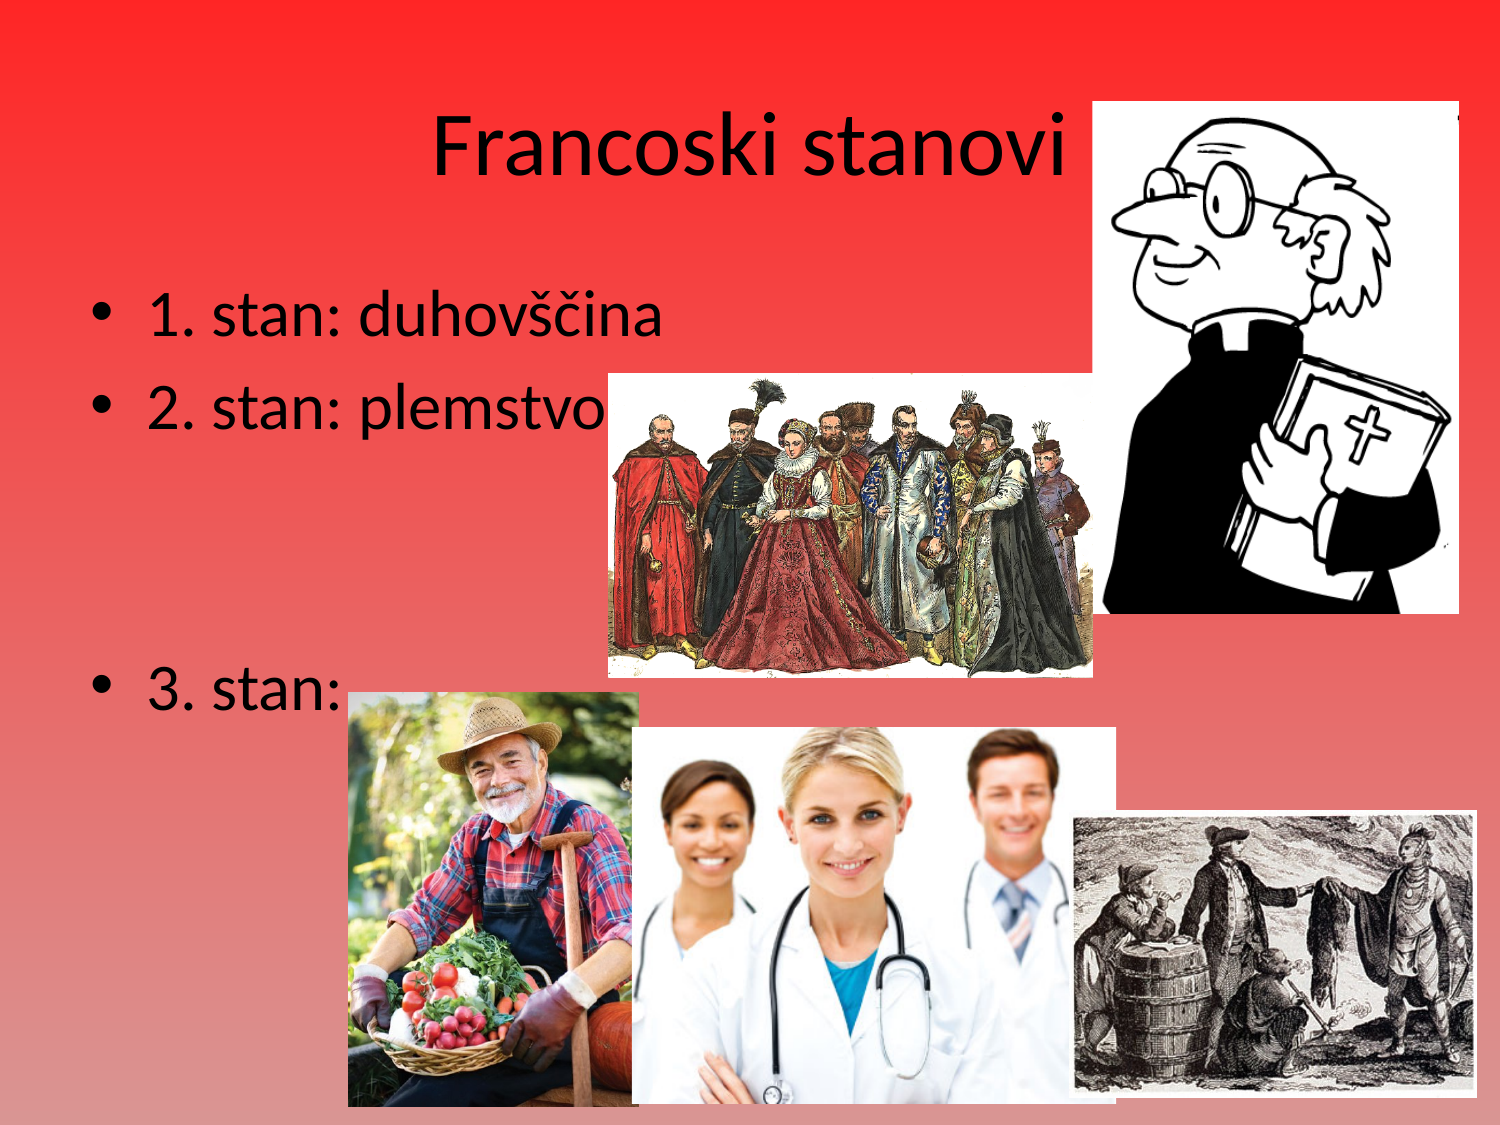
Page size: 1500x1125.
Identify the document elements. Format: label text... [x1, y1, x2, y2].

title Francoski stanovi [75, 45, 1425, 233]
list 1. stan: duhovščina 2. stan: plemstvo 3. stan: [75, 262, 1425, 1005]
picture [608, 101, 1459, 678]
picture [348, 692, 1477, 1107]
